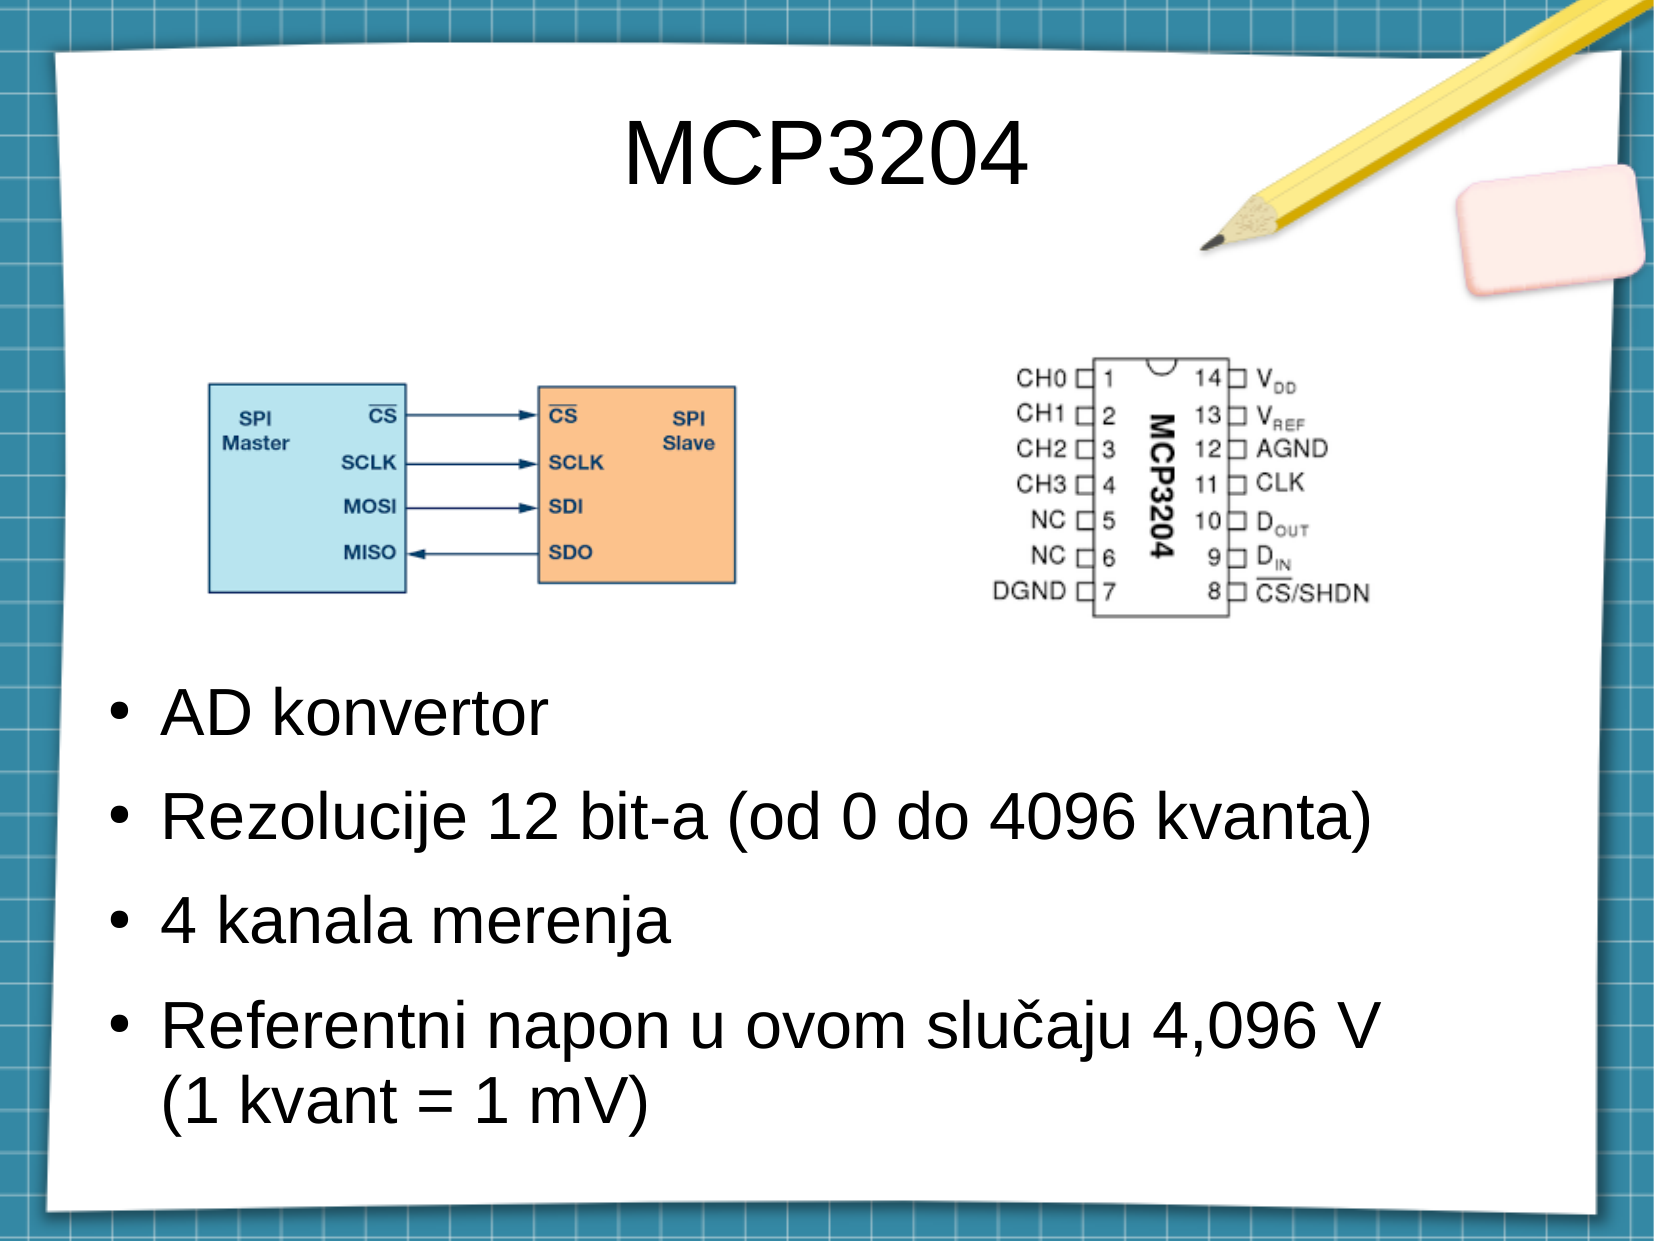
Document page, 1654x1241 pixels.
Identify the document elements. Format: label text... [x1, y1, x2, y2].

title MCP3204 [82, 49, 1571, 257]
picture [0, 0, 1654, 1241]
list AD konvertor Rezolucije 12 bit-a (od 0 do 4096 kvanta) 4 kanala merenja Referentni napon u ovom slučaju 4,096 V (1 kvant = 1 mV) [90, 675, 1579, 1241]
